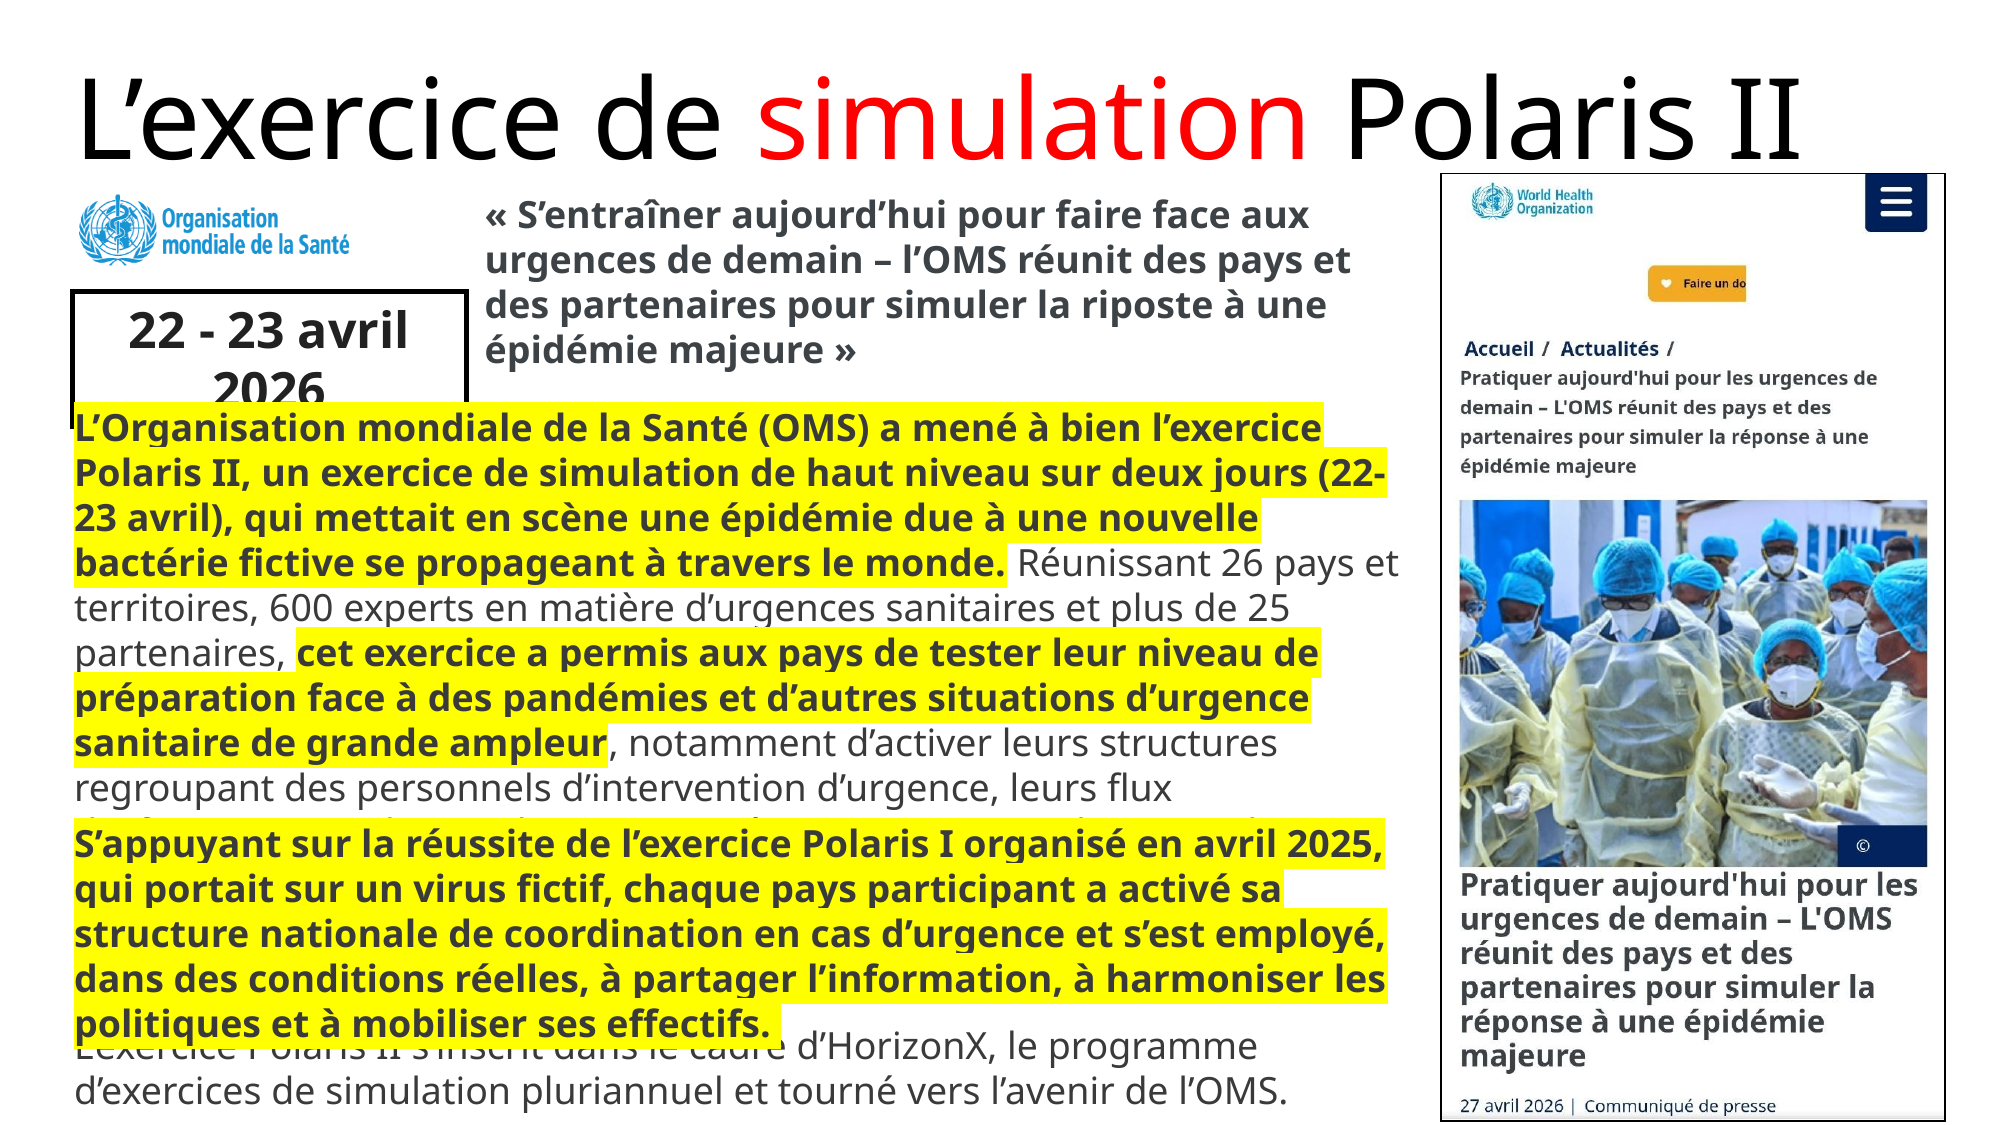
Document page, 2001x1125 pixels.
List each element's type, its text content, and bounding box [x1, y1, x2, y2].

text_box L’exercice Polaris II s’inscrit dans le cadre d’HorizonX, le programme d’exercices de simulation pluriannuel et tourné vers l’avenir de l’OMS. [59, 1014, 1439, 1121]
text_box « S’entraîner aujourd’hui pour faire face aux urgences de demain – l’OMS réunit des pays et des partenaires pour simuler la riposte à une épidémie majeure » [469, 183, 1439, 381]
picture [1441, 174, 1945, 1121]
picture [59, 180, 361, 278]
text_box 22 - 23 avril 2026 [72, 291, 467, 367]
text_box L’exercice de simulation Polaris II [59, 39, 1941, 191]
text_box S’appuyant sur la réussite de l’exercice Polaris I organisé en avril 2025, qui portait sur un virus fictif, chaque pays participant a activé sa structure nationale de coordination en cas d’urgence et s’est employé, dans des conditions réelles, à partager l’information, à harmoniser les politiques et à mobiliser ses effectifs. [59, 812, 1421, 1010]
text_box L’Organisation mondiale de la Santé (OMS) a mené à bien l’exercice Polaris II, un exercice de simulation de haut niveau sur deux jours (22-23 avril), qui mettait en scène une épidémie due à une nouvelle bactérie fictive se propageant à travers le monde. Réunissant 26 pays et territoires, 600 experts en matière d’urgences sanitaires et plus de 25 partenaires, cet exercice a permis aux pays de tester leur niveau de préparation face à des pandémies et d’autres situations d’urgence sanitaire de grande ampleur, notamment d’activer leurs structures regroupant des personnels d’intervention d’urgence, leurs flux d’informations et la coordination interétatique, ainsi que leur coordination avec des partenaires et l’OMS. [59, 396, 1421, 812]
